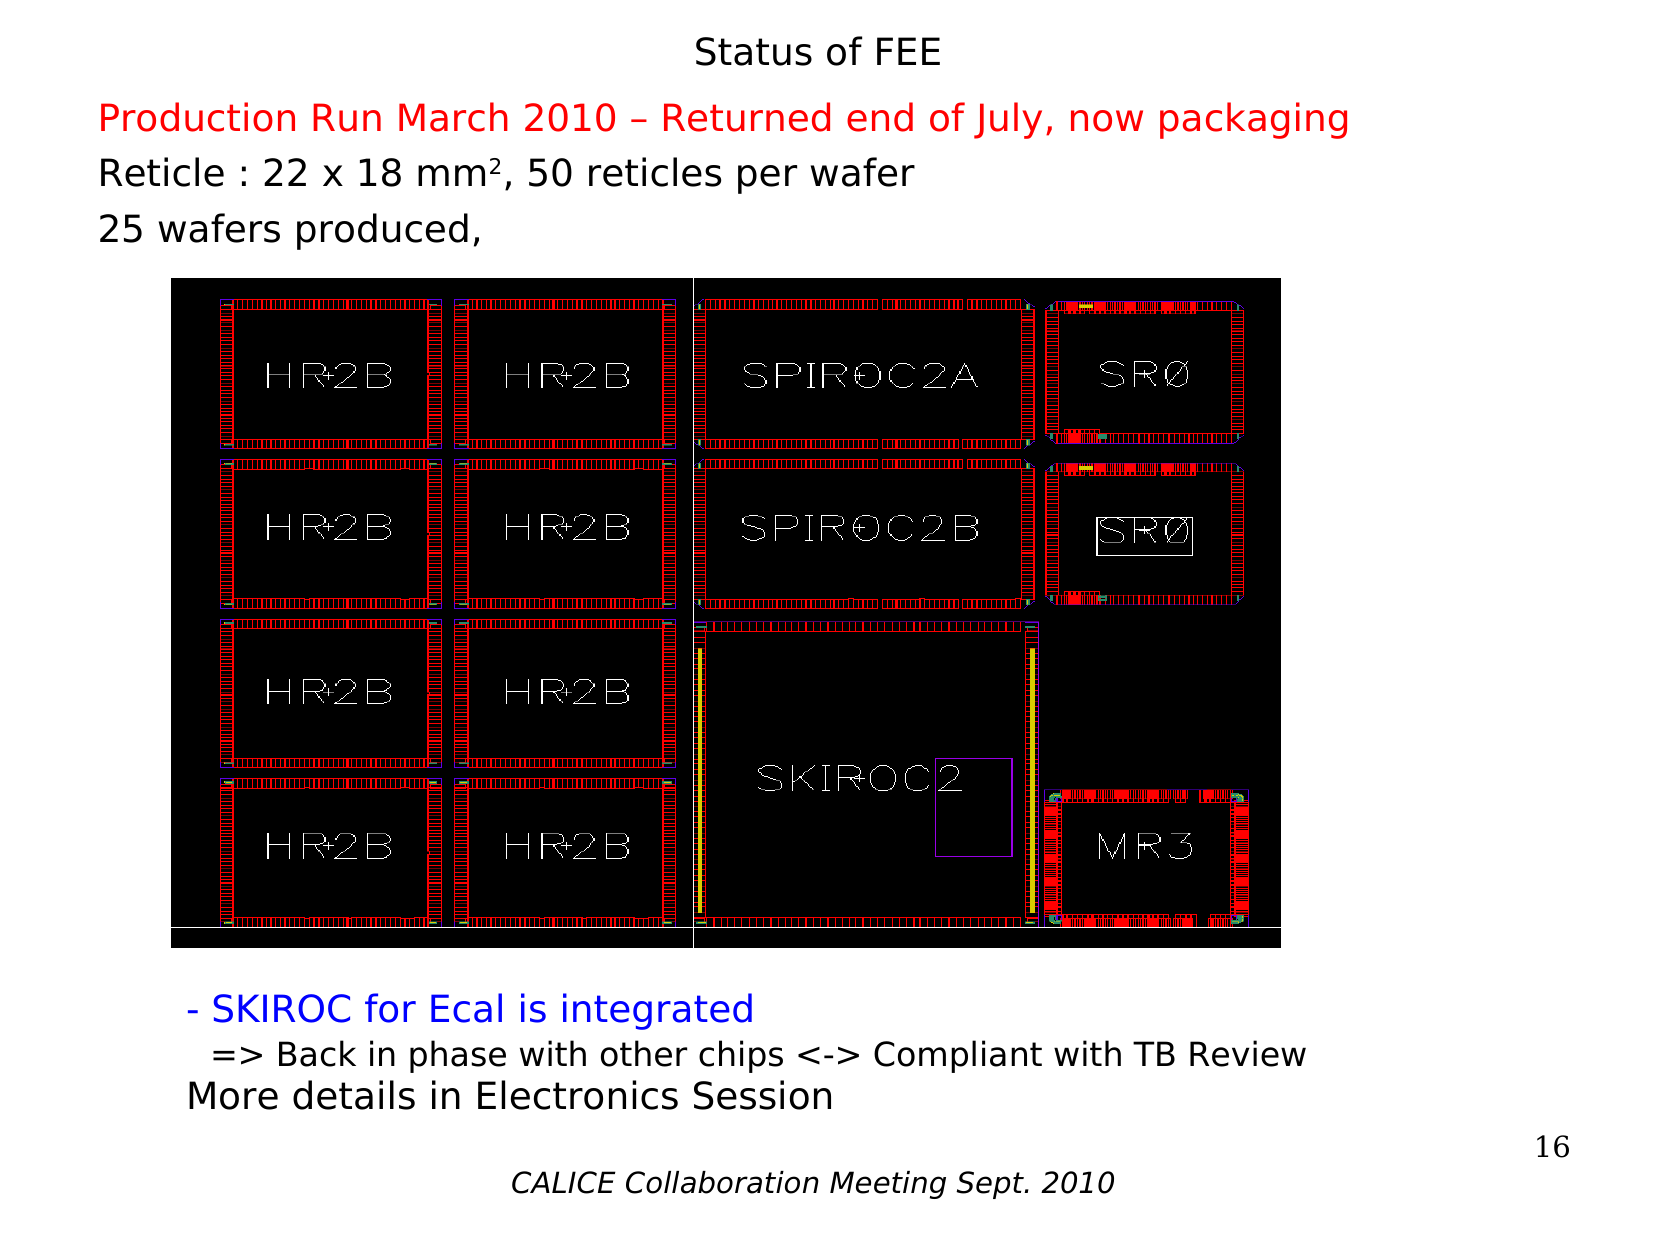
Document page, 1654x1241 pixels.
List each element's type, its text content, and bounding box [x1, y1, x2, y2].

picture [171, 278, 1281, 948]
text_box Status of FEE [679, 23, 958, 82]
list Production Run March 2010 – Returned end of July, now packaging Reticle : 22 x 18 mm2, 50 reticles per wafer 25 wafers produced, [64, 88, 1565, 953]
text_box - SKIROC for Ecal is integrated => Back in phase with other chips <-> Compliant with TB Review More details in Electronics Session [171, 980, 1325, 1126]
